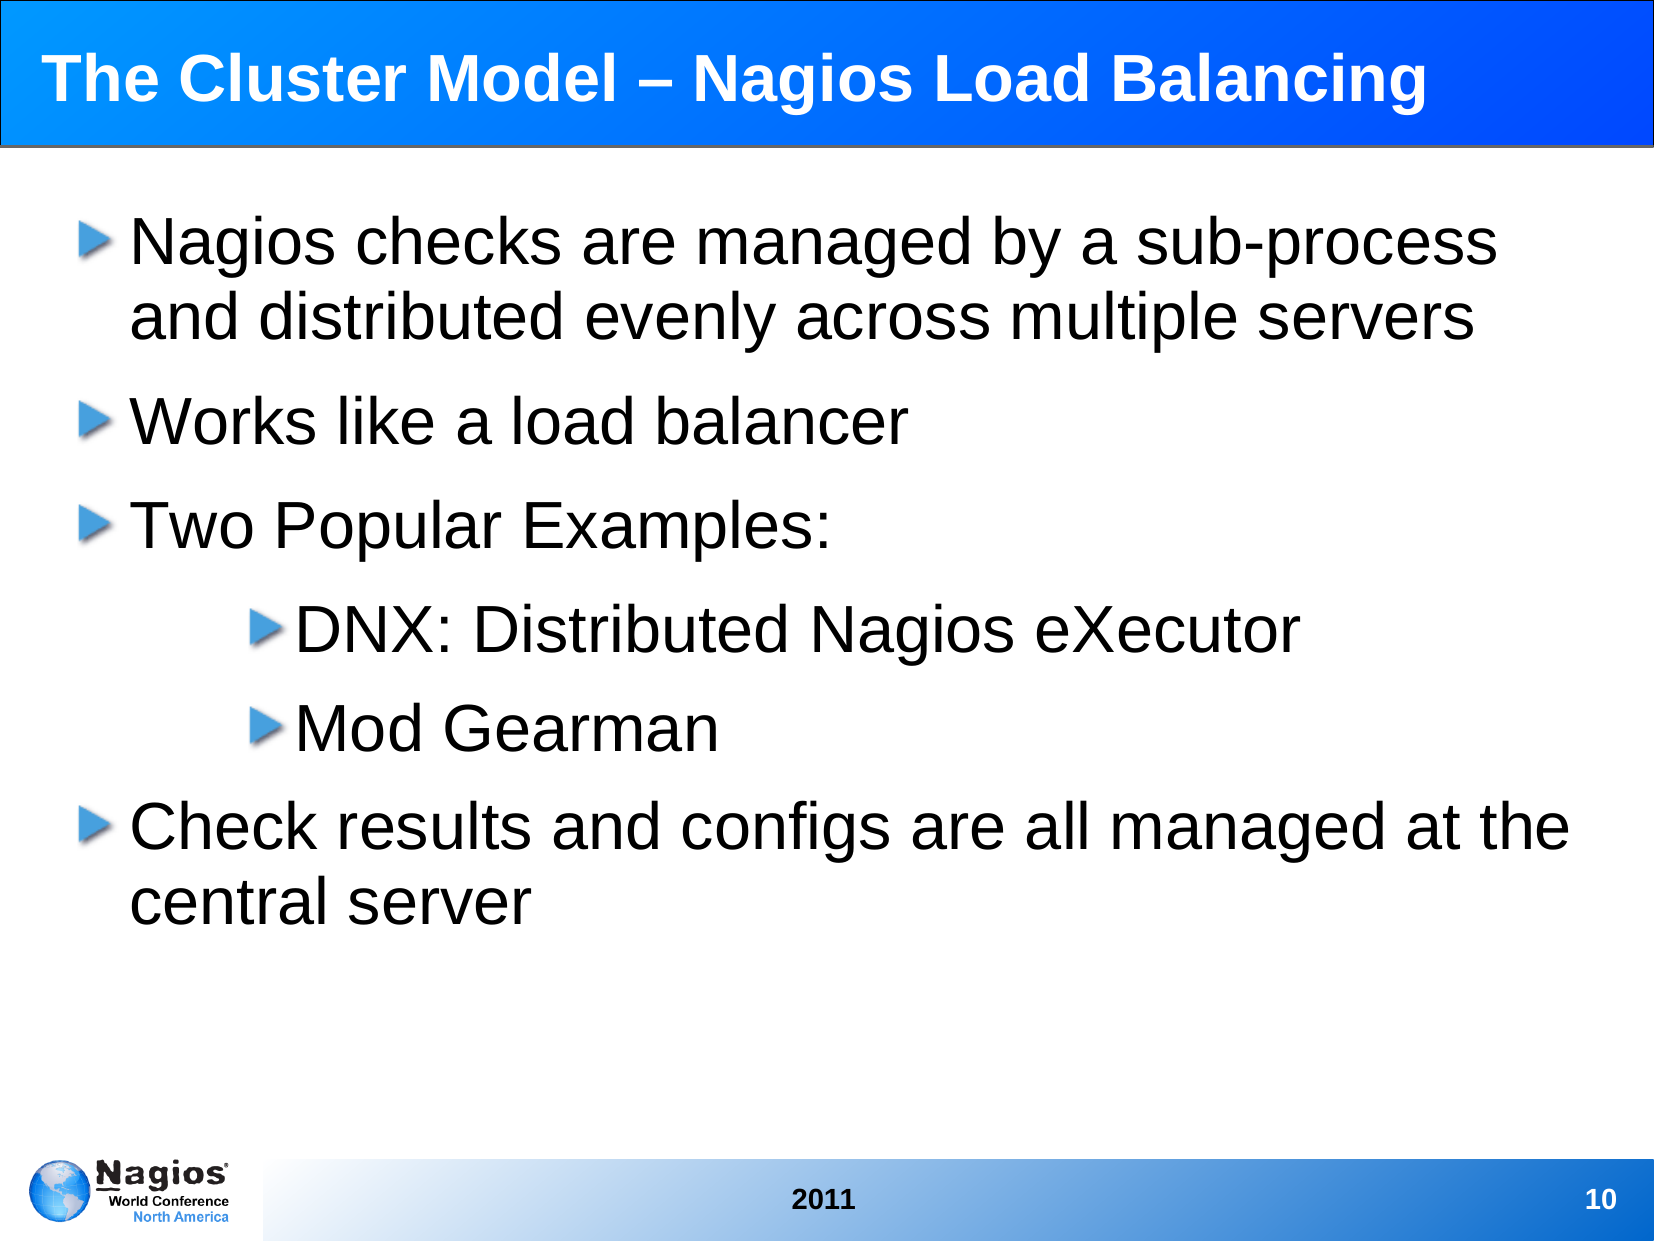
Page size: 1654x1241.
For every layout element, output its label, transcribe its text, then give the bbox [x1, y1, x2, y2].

title The Cluster Model – Nagios Load Balancing [41, 29, 1638, 127]
list Nagios checks are managed by a sub-process and distributed evenly across multiple servers Works like a load balancer Two Popular Examples: DNX: Distributed Nagios eXecutor Mod Gearman Check results and configs are all managed at the central server [58, 204, 1599, 1072]
picture [29, 1159, 229, 1235]
